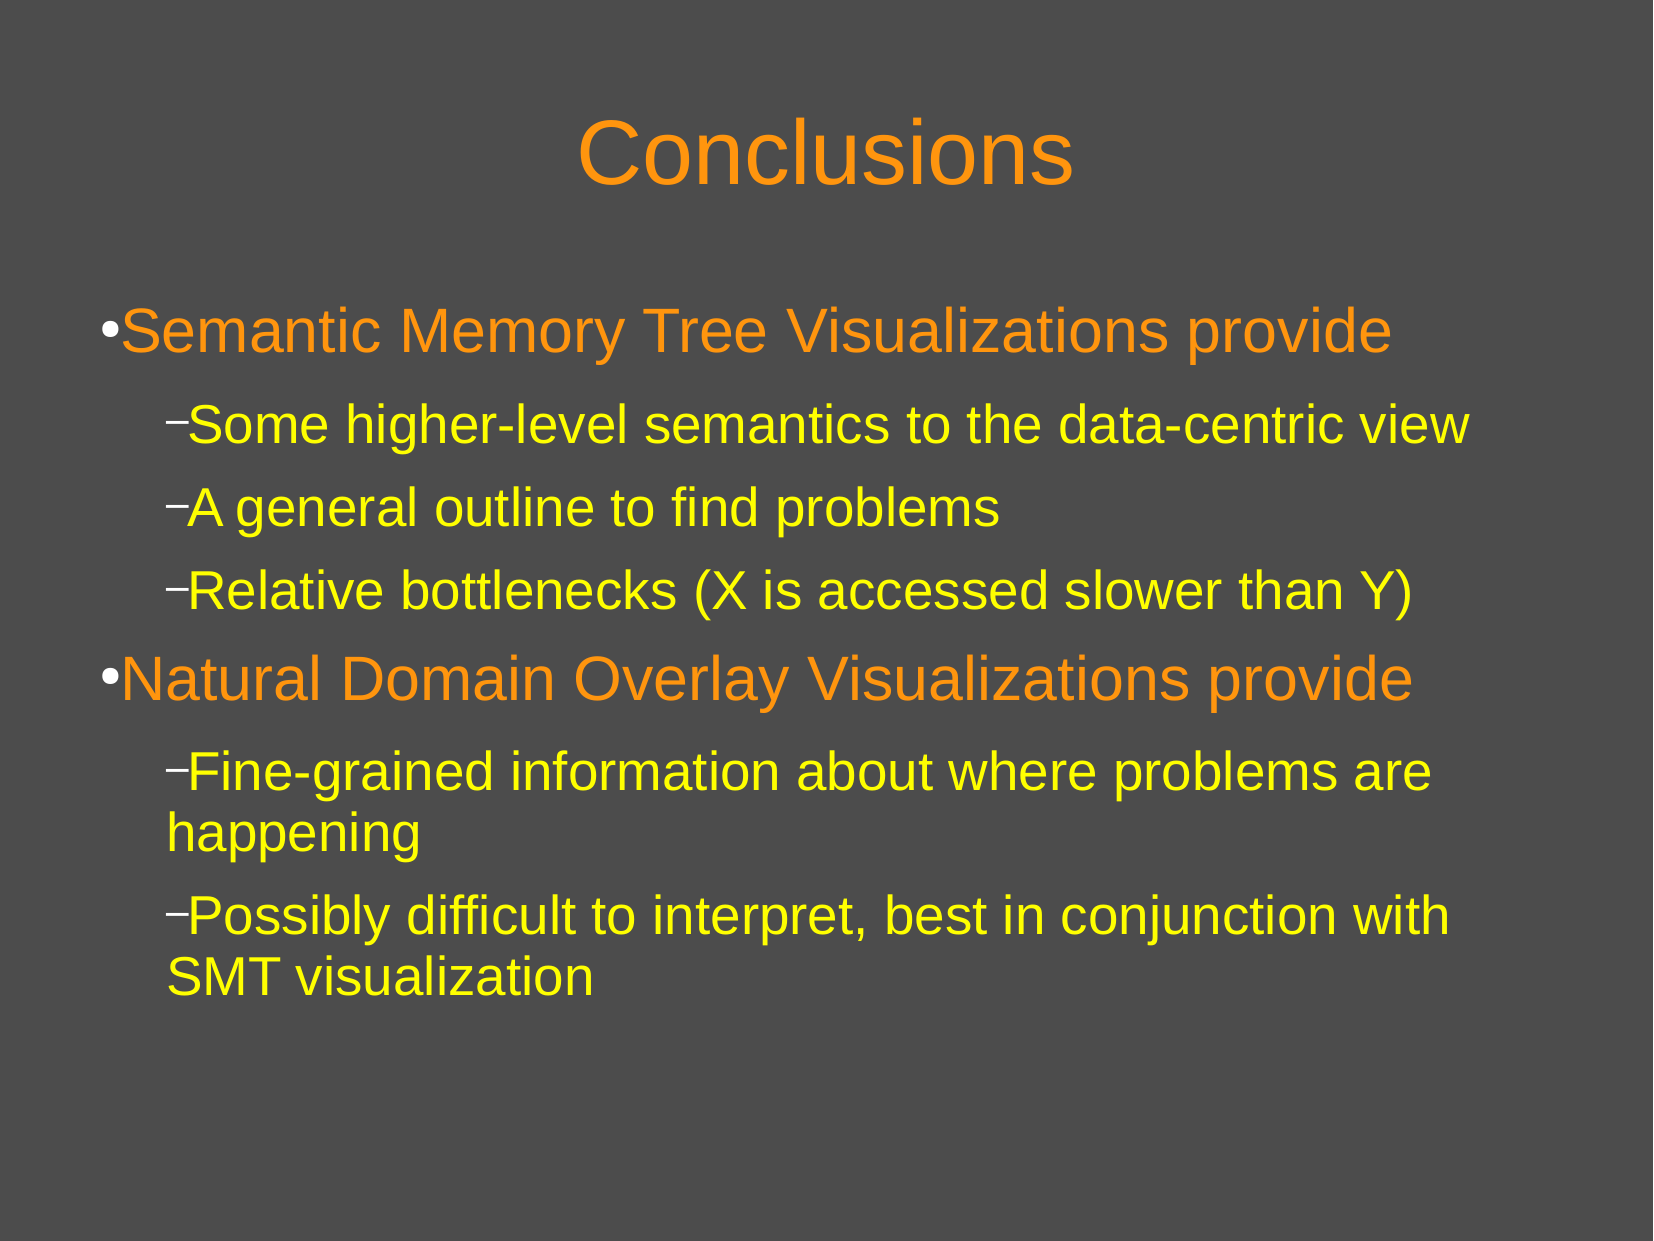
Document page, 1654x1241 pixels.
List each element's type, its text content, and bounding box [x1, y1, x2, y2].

title Conclusions [82, 49, 1571, 257]
list Semantic Memory Tree Visualizations provide Some higher-level semantics to the data-centric view A general outline to find problems Relative bottlenecks (X is accessed slower than Y) Natural Domain Overlay Visualizations provide Fine-grained information about where problems are happening Possibly difficult to interpret, best in conjunction with SMT visualization [82, 296, 1571, 1016]
